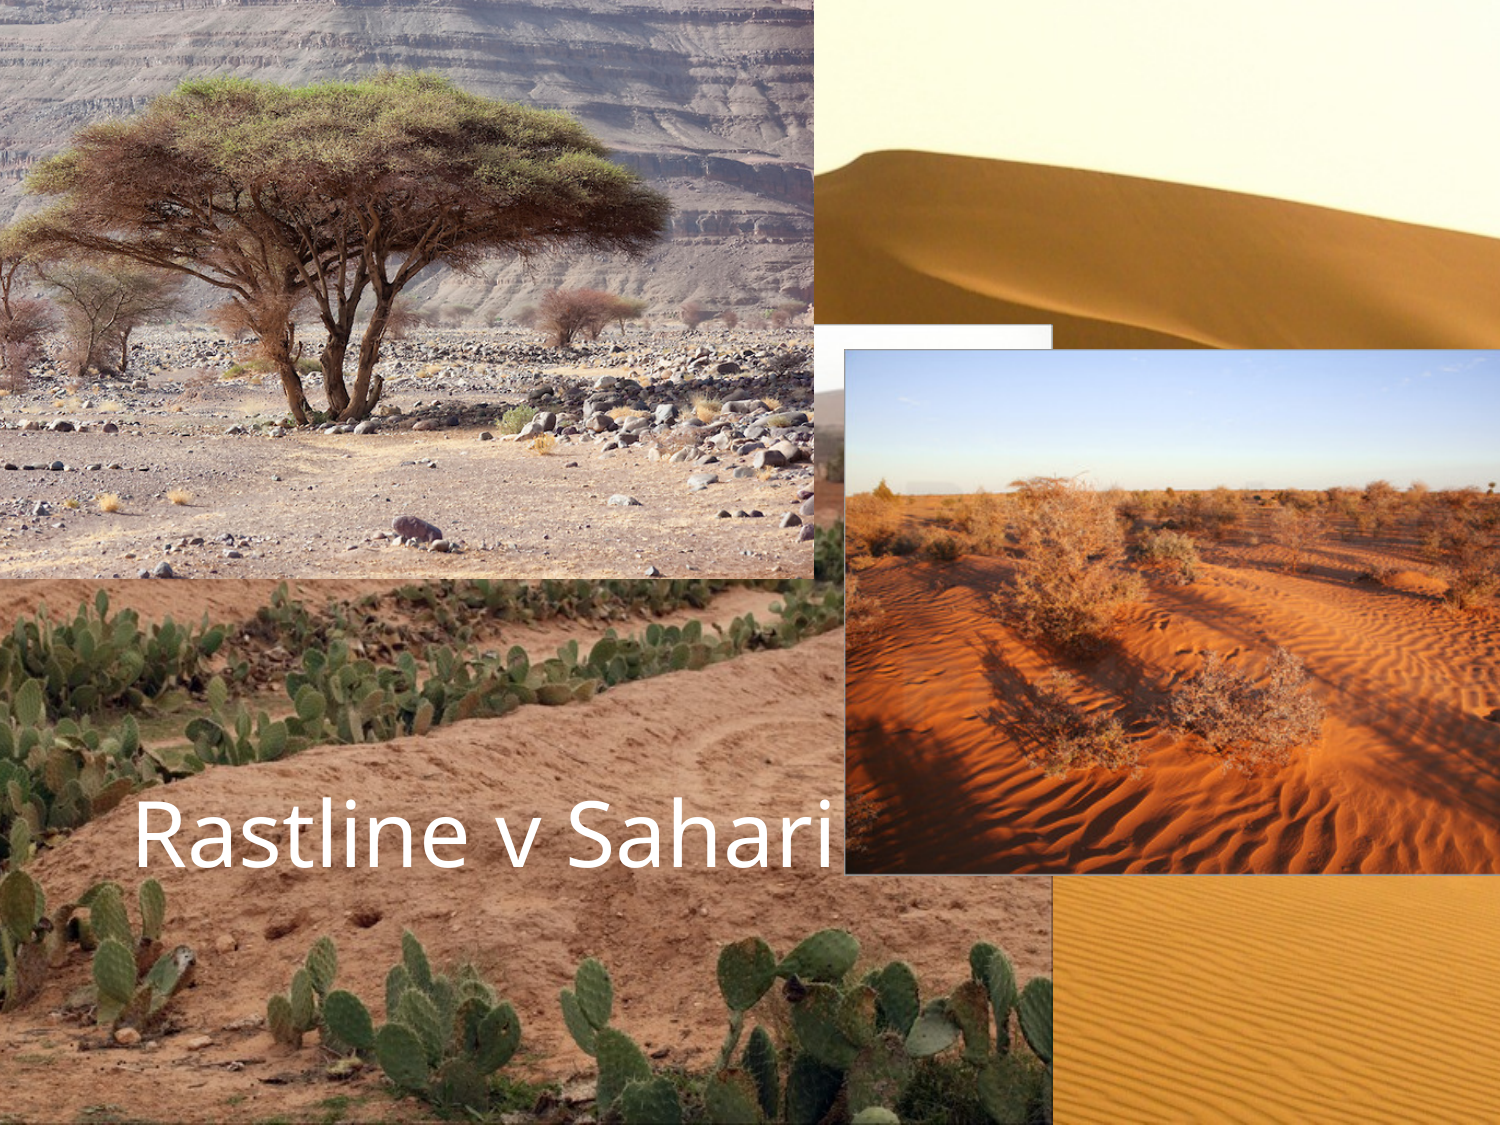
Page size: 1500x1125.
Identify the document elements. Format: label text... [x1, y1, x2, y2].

title Rastline v Sahari [112, 763, 856, 899]
picture [0, 0, 1500, 1125]
